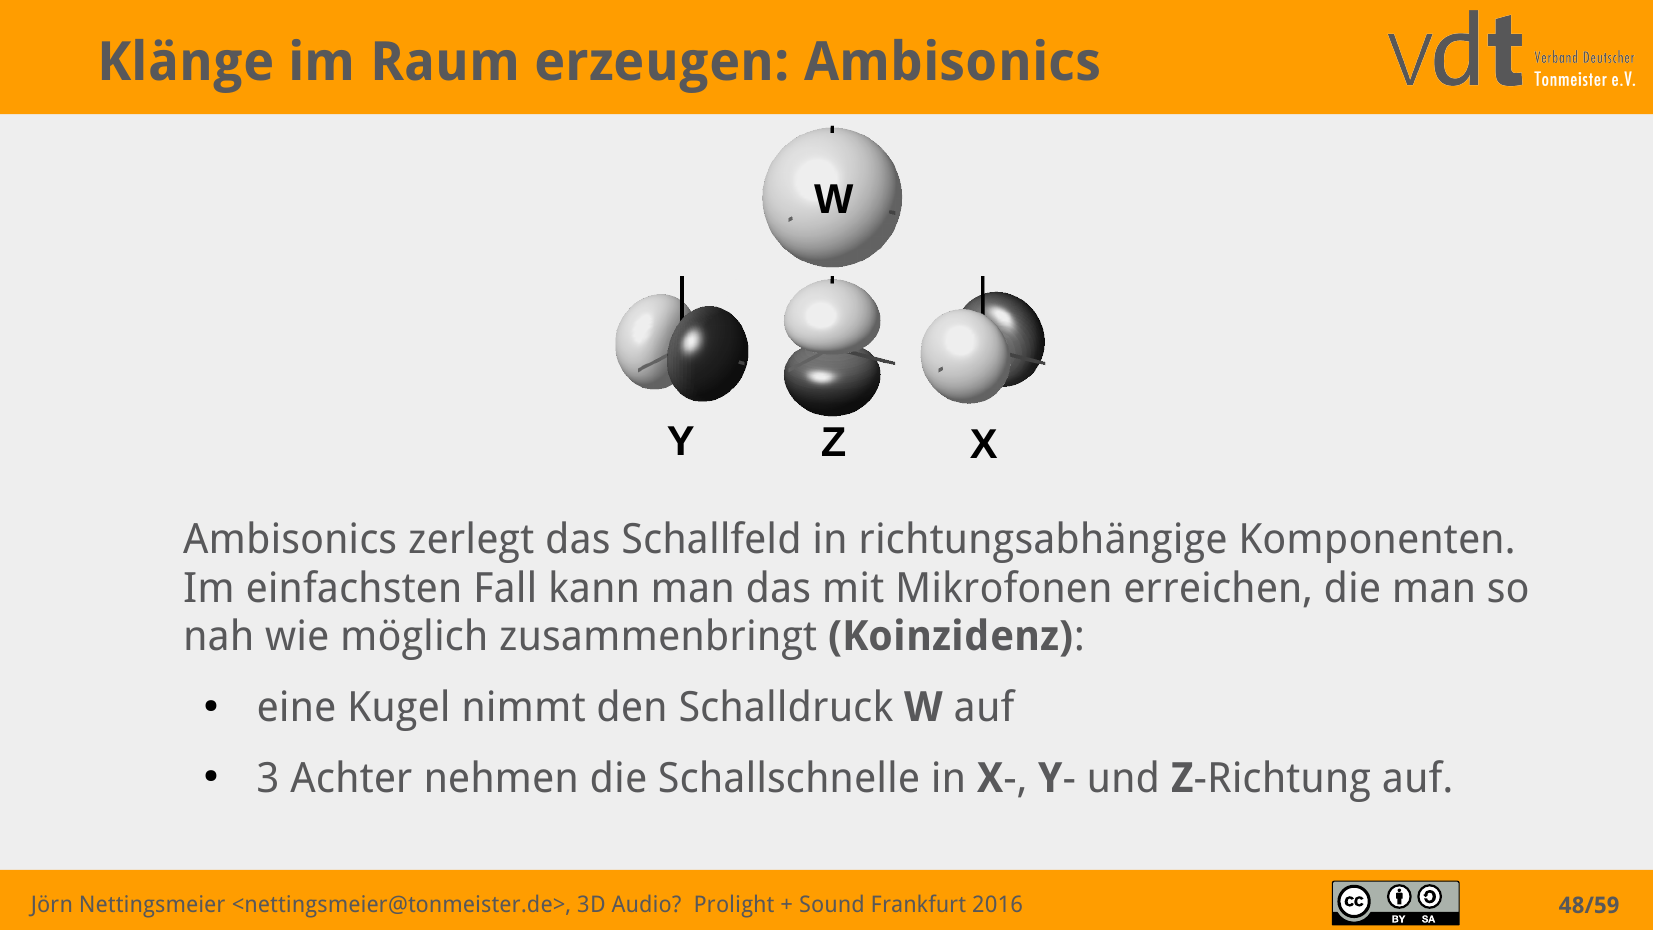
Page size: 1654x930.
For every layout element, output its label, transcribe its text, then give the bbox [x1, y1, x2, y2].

text_box W [764, 168, 869, 245]
picture [1386, 0, 1646, 104]
text_box Z [770, 411, 876, 488]
text_box X [919, 413, 1025, 489]
title Klänge im Raum erzeugen: Ambisonics [97, 0, 1386, 122]
picture [5, 122, 1654, 424]
text_box Y [616, 410, 722, 486]
list Ambisonics zerlegt das Schallfeld in richtungsabhängige Komponenten. Im einfachsten Fall kann man das mit Mikrofonen erreichen, die man so nah wie möglich zusammenbringt (Koinzidenz): eine Kugel nimmt den Schalldruck W auf 3 Achter nehmen die Schallschnelle in X-, Y- und Z-Richtung auf. [112, 515, 1558, 930]
